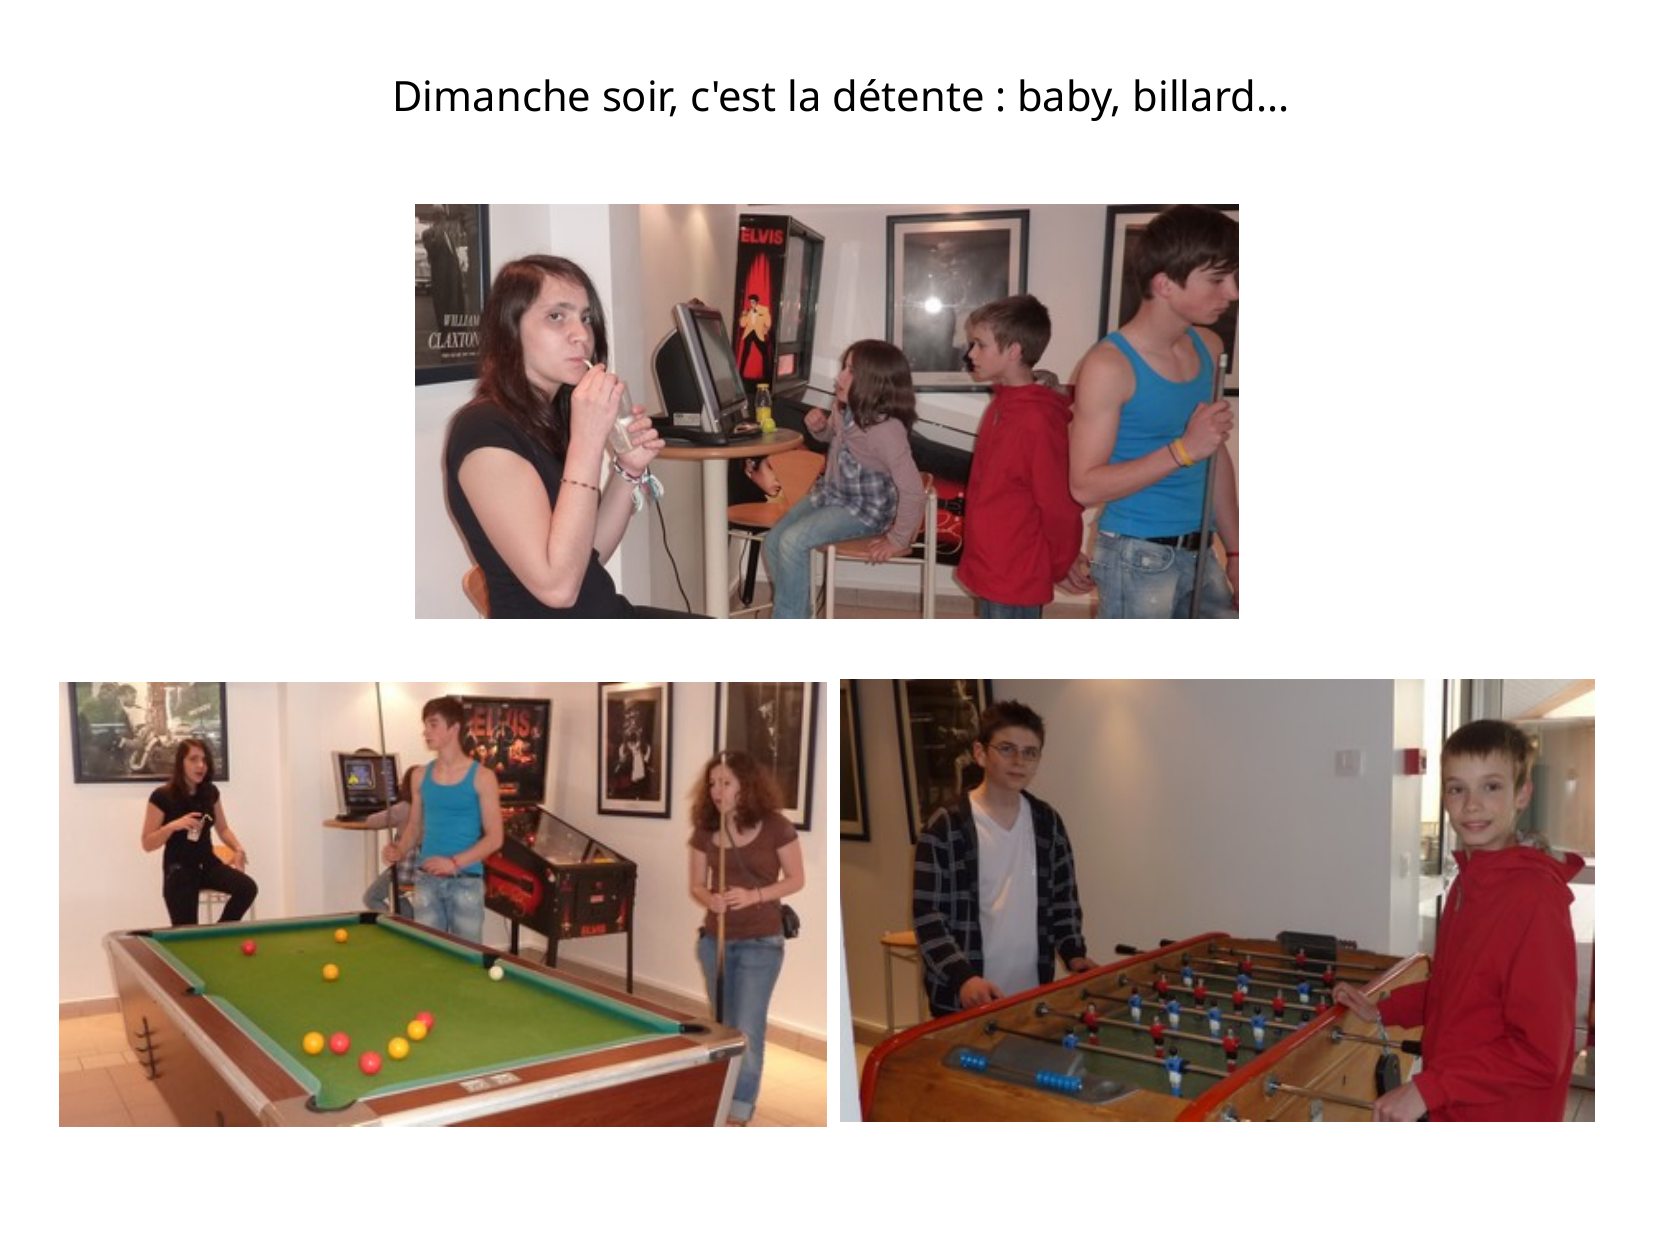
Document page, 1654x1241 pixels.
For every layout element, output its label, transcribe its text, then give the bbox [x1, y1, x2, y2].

picture [59, 682, 827, 1127]
text_box Dimanche soir, c'est la détente : baby, billard... [88, 59, 1595, 132]
picture [415, 204, 1239, 619]
picture [840, 679, 1595, 1123]
